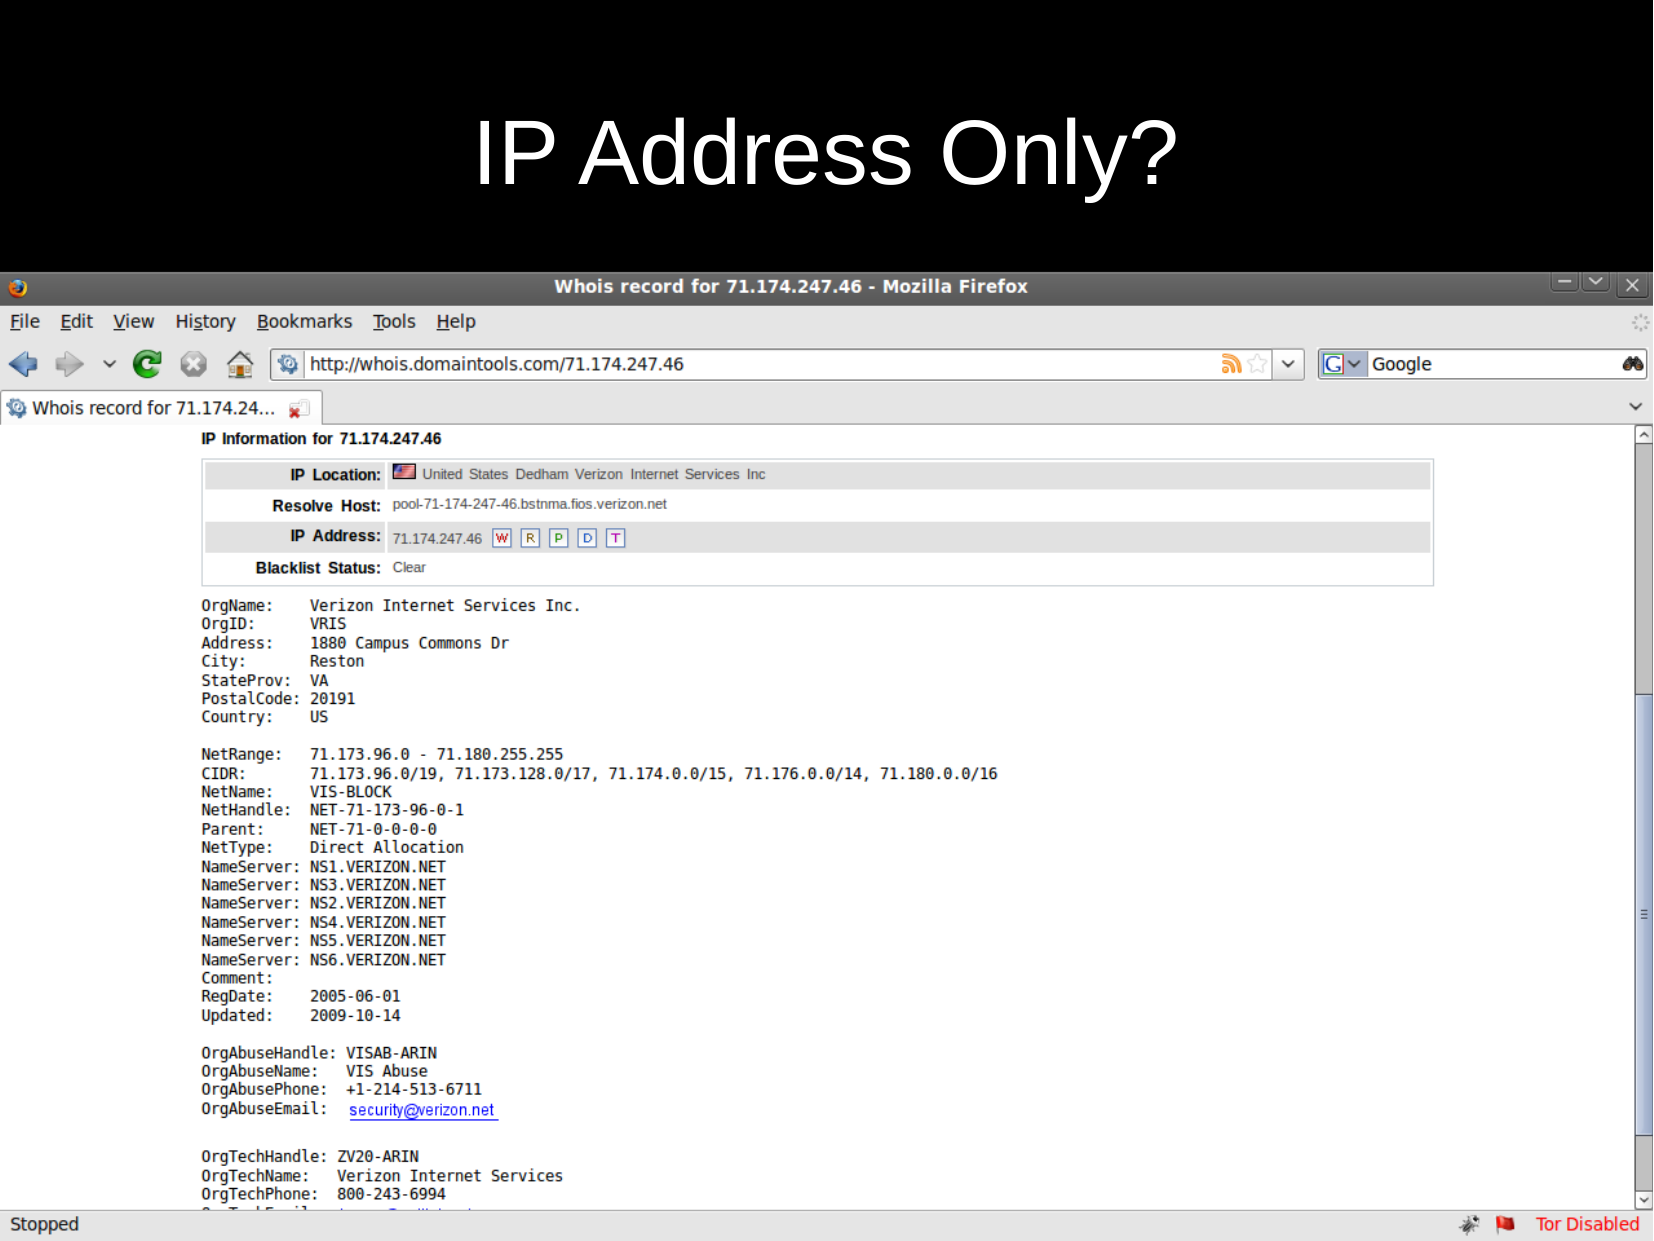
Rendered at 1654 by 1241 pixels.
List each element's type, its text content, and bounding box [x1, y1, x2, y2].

picture [0, 271, 1653, 1241]
title IP Address Only? [82, 56, 1571, 250]
